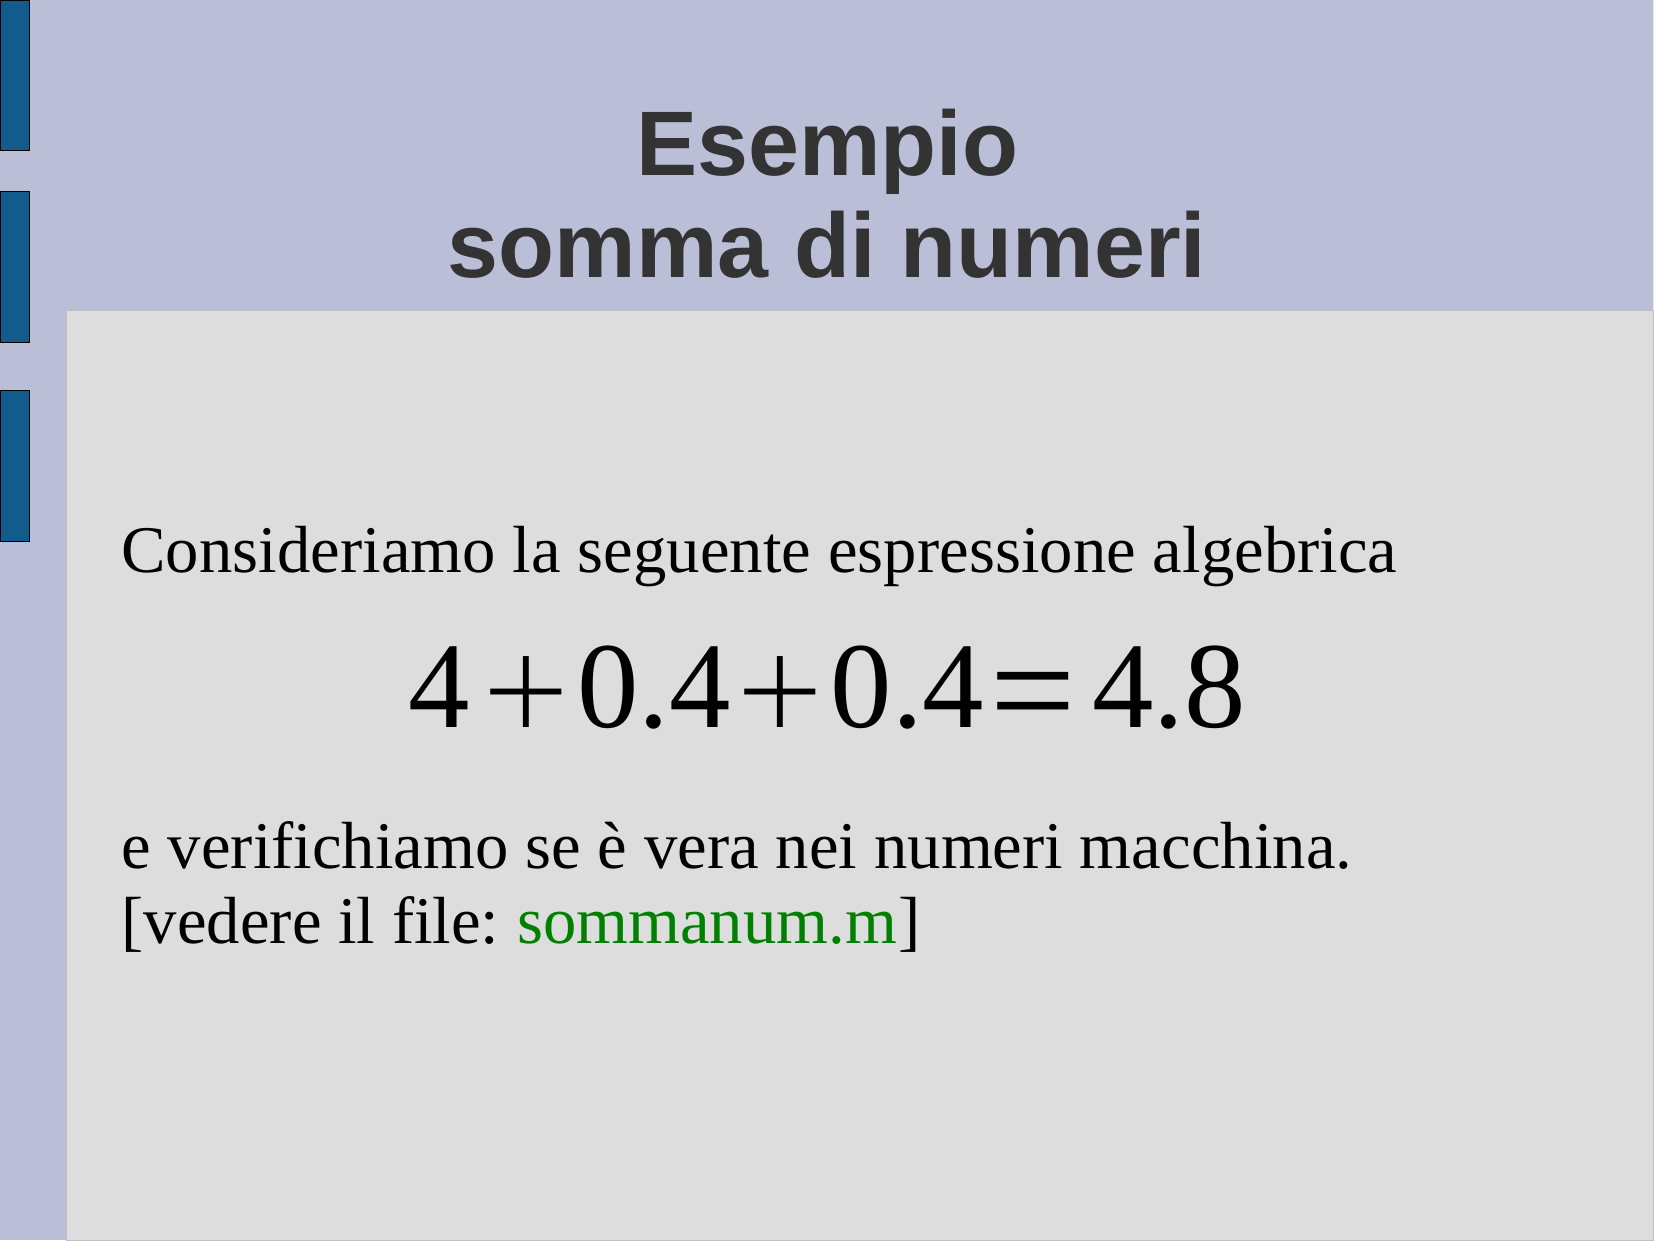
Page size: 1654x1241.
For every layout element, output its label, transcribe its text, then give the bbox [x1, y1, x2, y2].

chart [377, 620, 1274, 760]
title Esempio somma di numeri [121, 91, 1534, 299]
subtitle Consideriamo la seguente espressione algebrica e verifichiamo se è vera nei numeri macchina. [vedere il file: sommanum.m] [121, 344, 1534, 1127]
